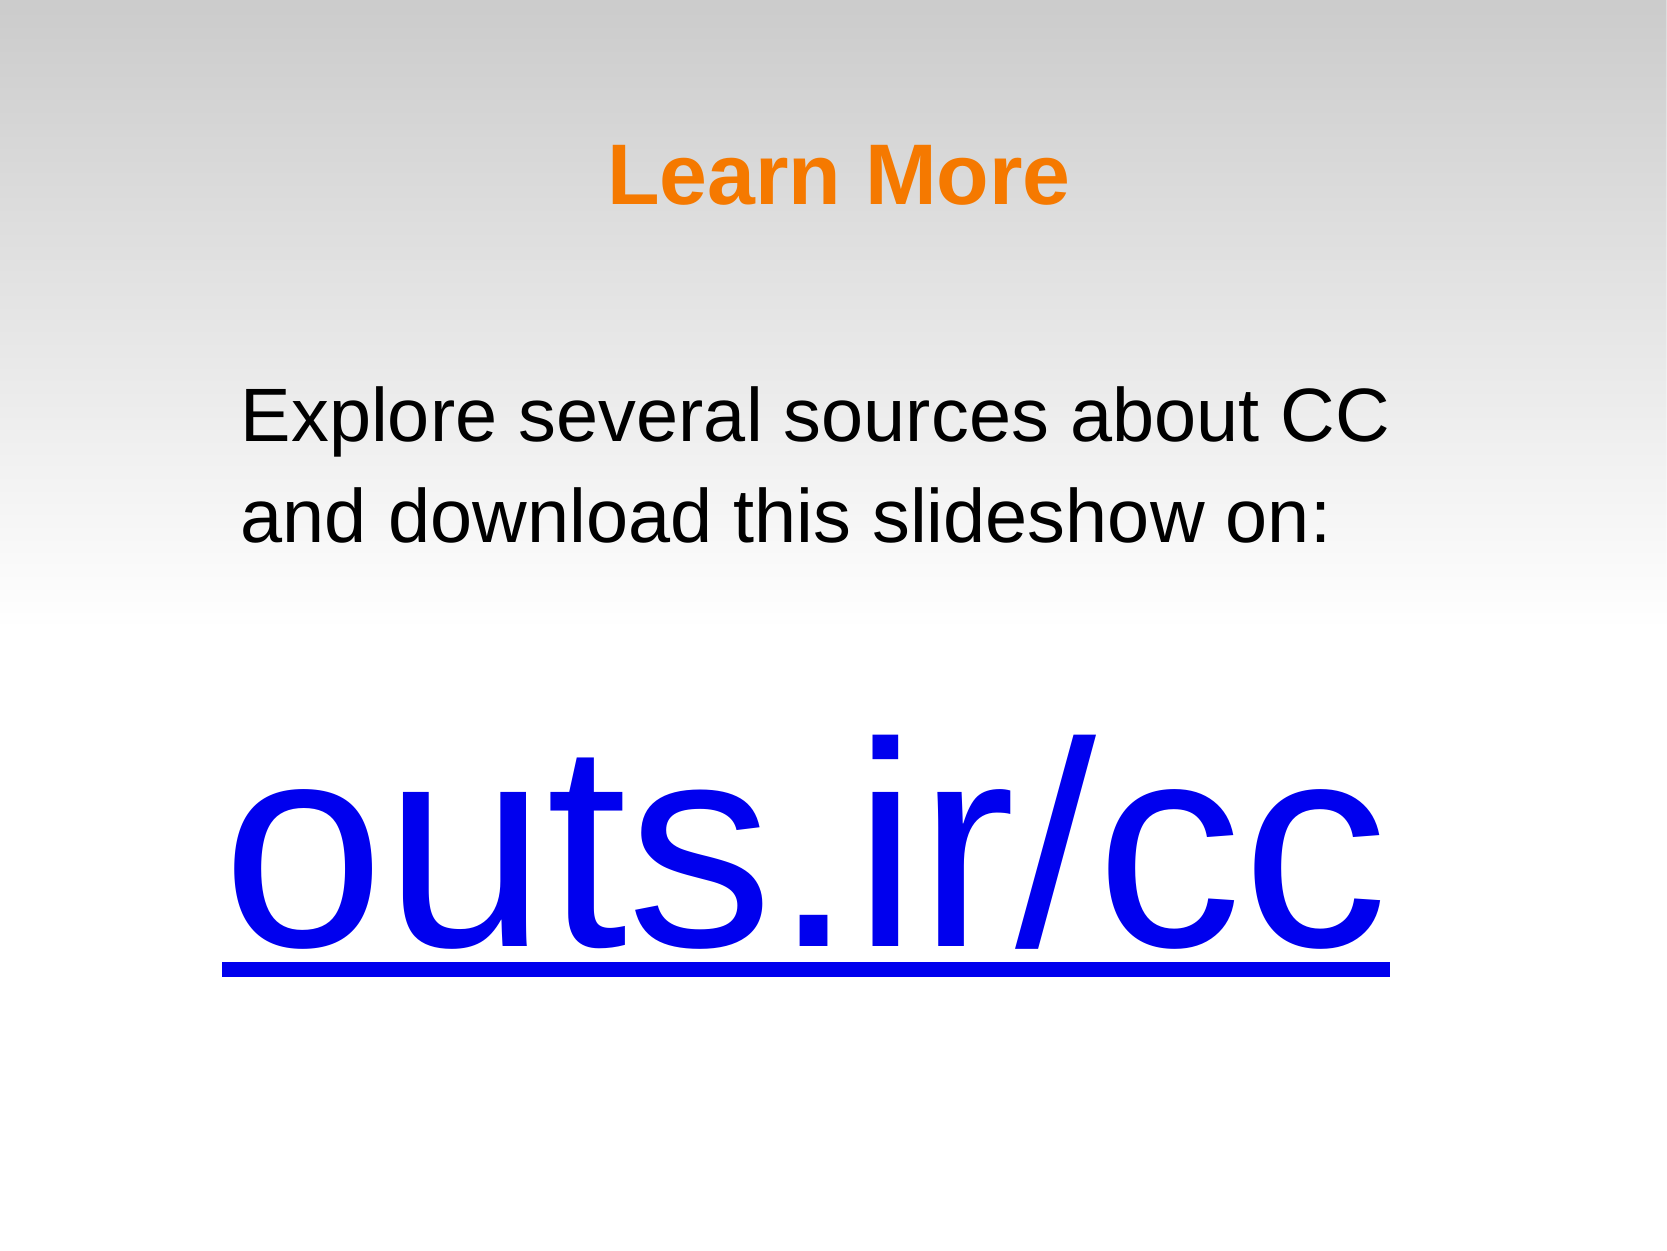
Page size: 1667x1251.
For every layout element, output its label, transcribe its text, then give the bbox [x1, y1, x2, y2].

title Learn More [83, 51, 1596, 272]
text_box outs.ir/cc [215, 609, 1476, 1060]
picture [0, 0, 1667, 1250]
text_box Explore several sources about CC and download this slideshow on: [234, 349, 1465, 609]
